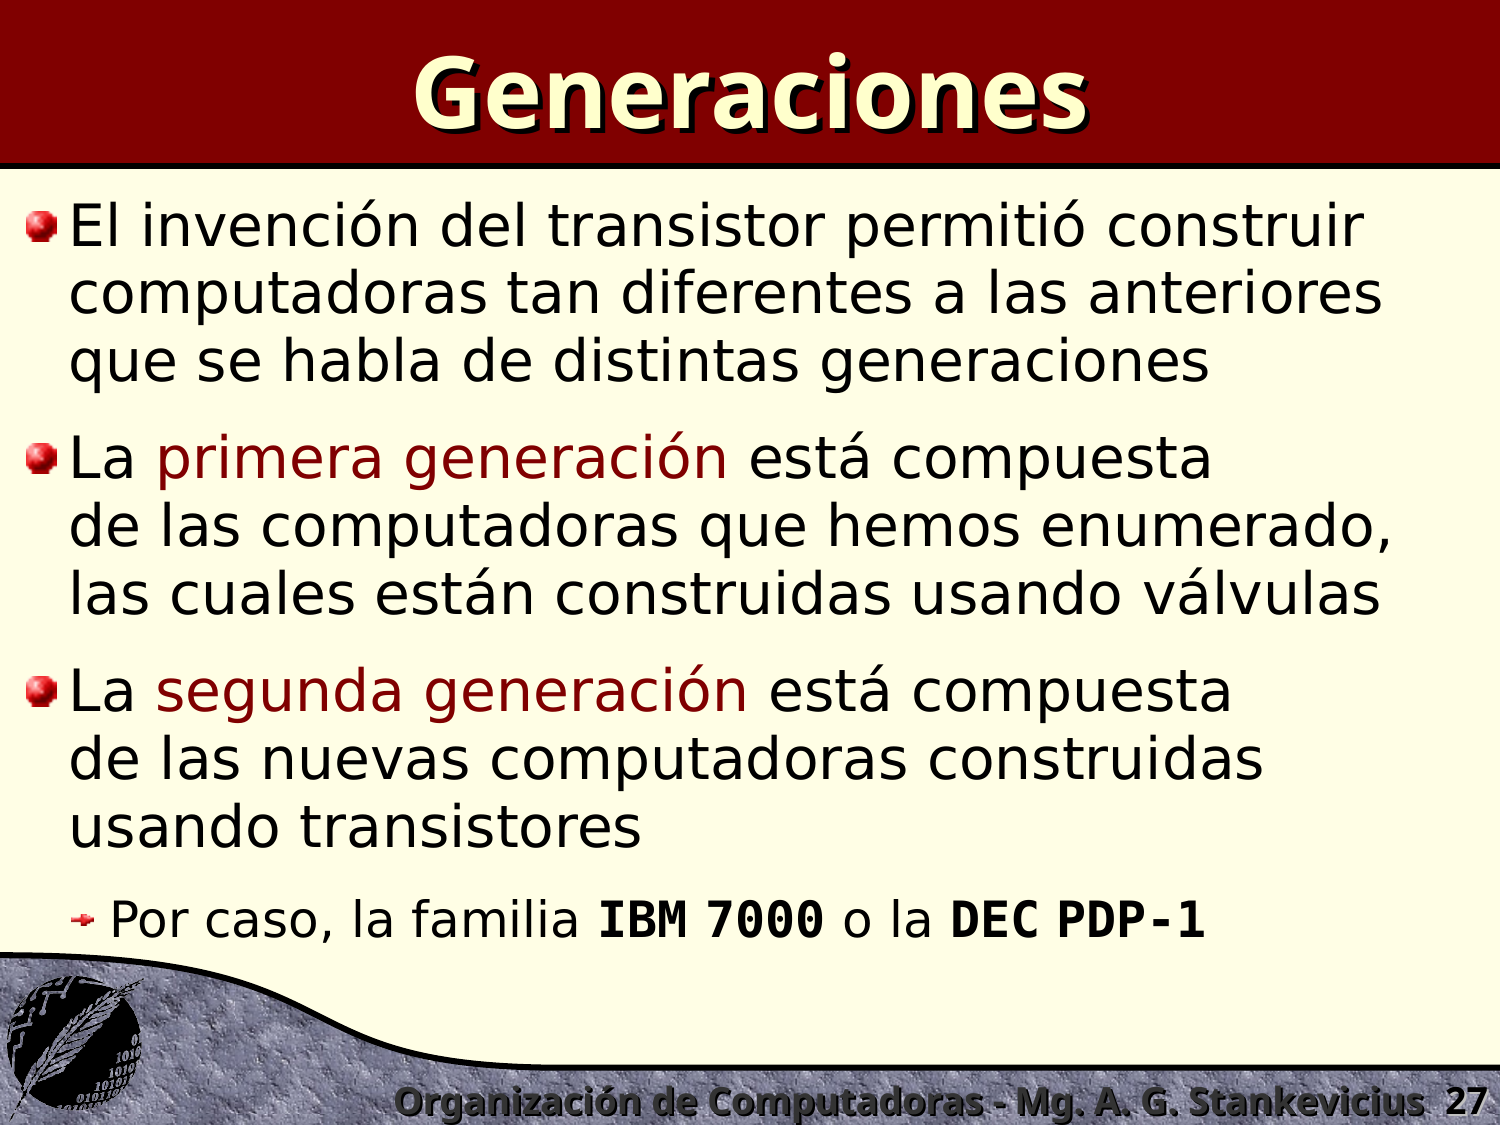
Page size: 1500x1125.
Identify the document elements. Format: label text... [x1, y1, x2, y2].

title Generaciones [15, 5, 1485, 160]
list El invención del transistor permitió construir computadoras tan diferentes a las anteriores que se habla de distintas generaciones La primera generación está compuesta de las computadoras que hemos enumerado, las cuales están construidas usando válvulas La segunda generación está compuesta de las nuevas computadoras construidas usando transistores Por caso, la familia IBM 7000 o la DEC PDP-1 [11, 192, 1486, 1020]
picture [802, 1100, 806, 1110]
picture [0, 959, 1500, 1125]
picture [1058, 1100, 1065, 1110]
picture [448, 1100, 455, 1110]
